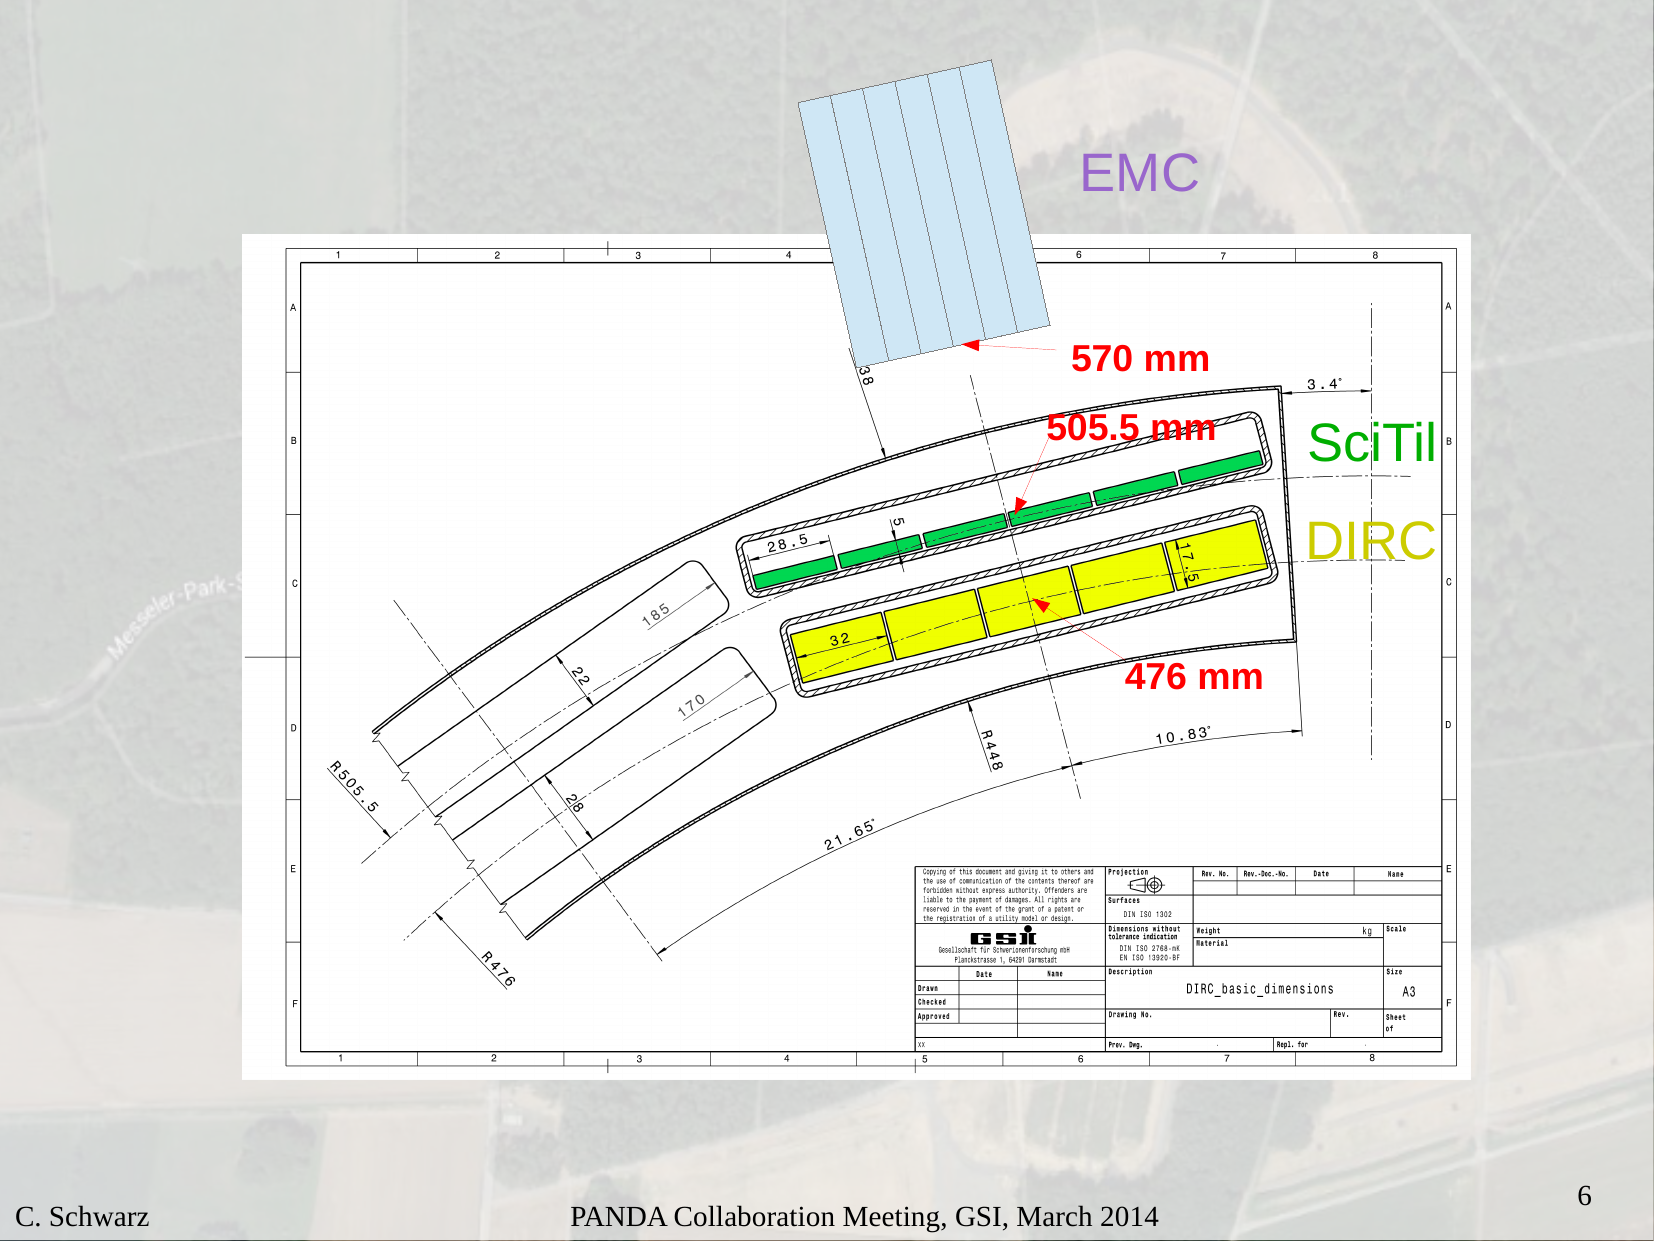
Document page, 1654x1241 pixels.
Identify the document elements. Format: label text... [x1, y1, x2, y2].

text_box [798, 59, 1051, 368]
text_box SciTil [1292, 405, 1453, 481]
text_box 570 mm [1056, 330, 1312, 387]
picture [242, 234, 1471, 1081]
text_box EMC [1065, 135, 1216, 211]
text_box 505.5 mm [1031, 399, 1287, 456]
text_box 476 mm [1110, 648, 1366, 706]
text_box DIRC [1290, 502, 1453, 579]
